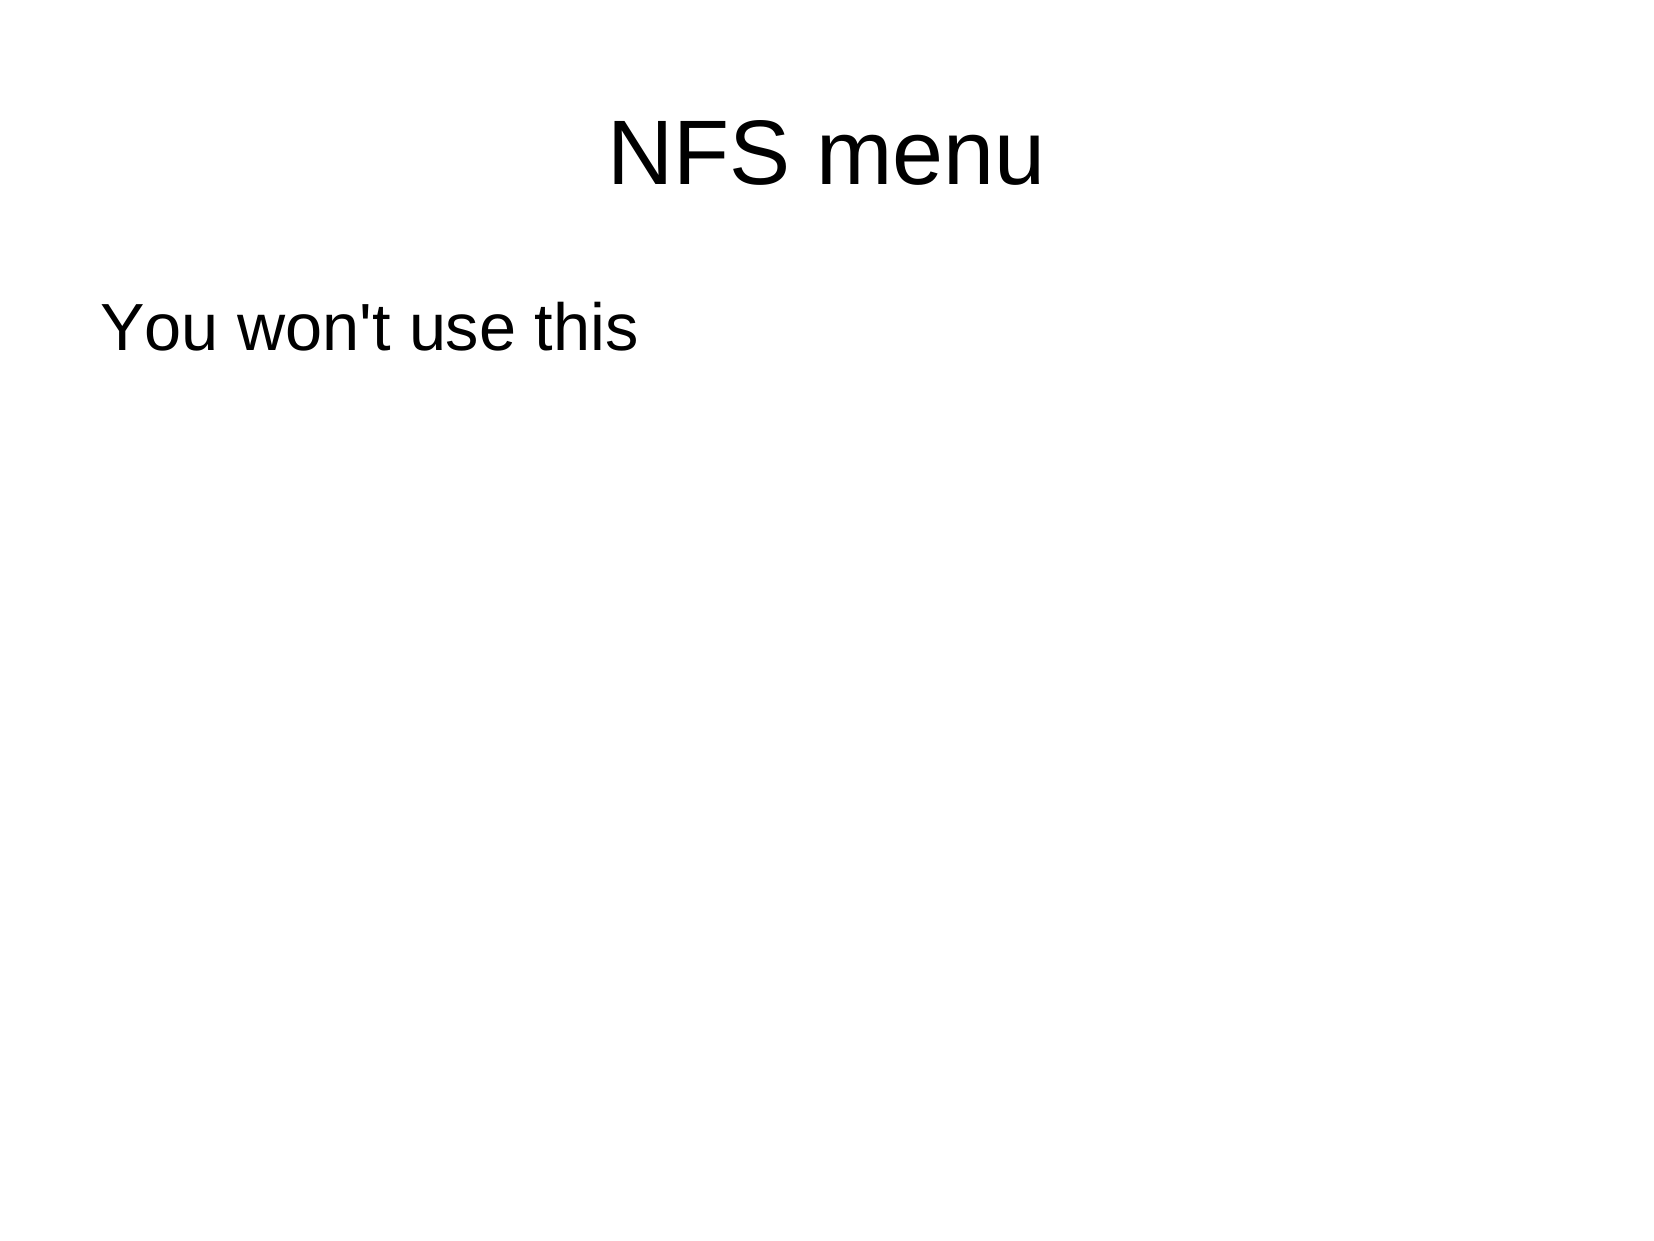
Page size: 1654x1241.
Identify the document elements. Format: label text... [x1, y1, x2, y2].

title NFS menu [82, 49, 1571, 257]
list You won't use this [82, 290, 1571, 1109]
